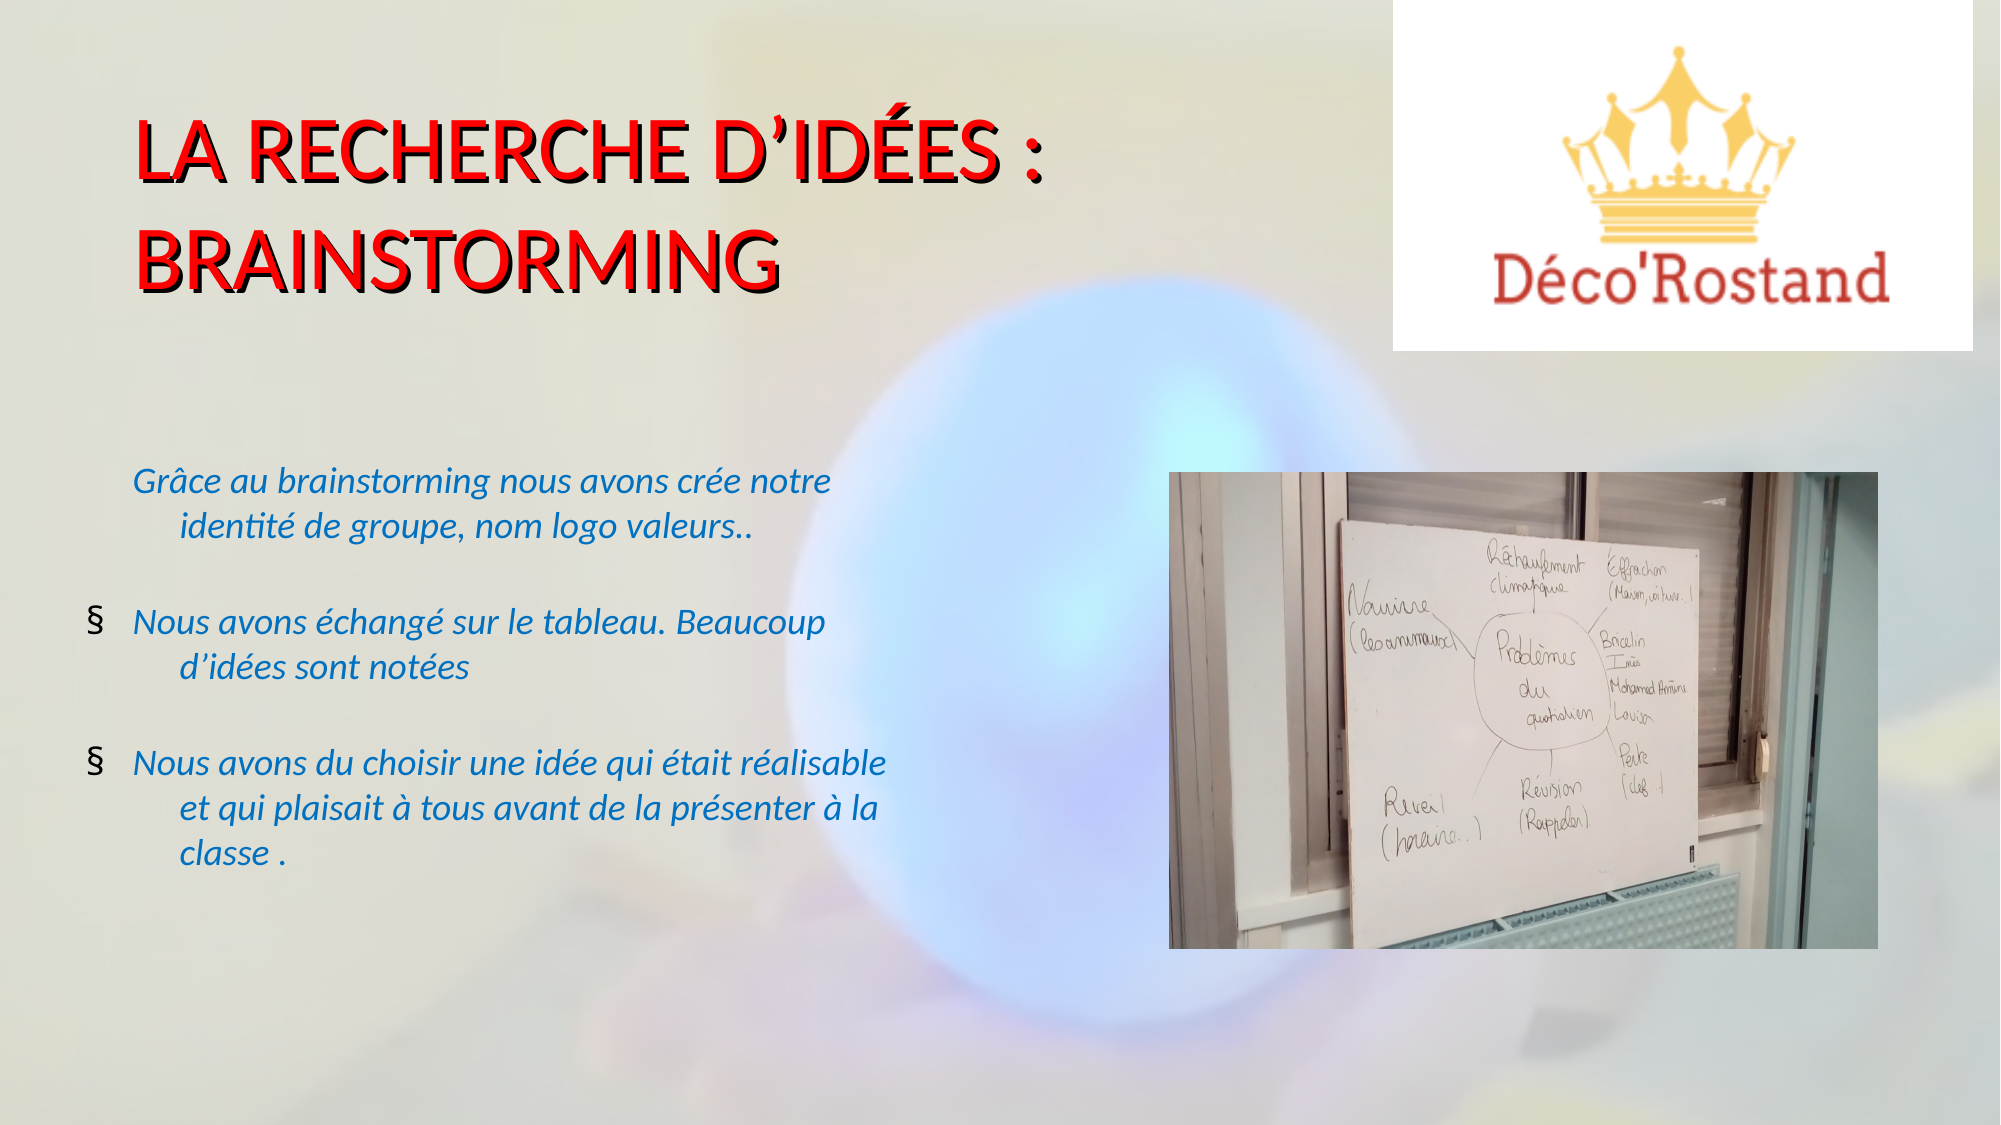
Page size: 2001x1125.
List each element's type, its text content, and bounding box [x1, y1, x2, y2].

picture [1393, 0, 1973, 351]
text_box LA RECHERCHE D’IDÉES : BRAINSTORMING [118, 80, 1746, 316]
text_box Grâce au brainstorming nous avons crée notre identité de groupe, nom logo valeurs.. Nous avons échangé sur le tableau. Beaucoup d’idées sont notées Nous avons du choisir une idée qui était réalisable et qui plaisait à tous avant de la présenter à la classe . [71, 449, 903, 881]
picture [1169, 472, 1878, 949]
